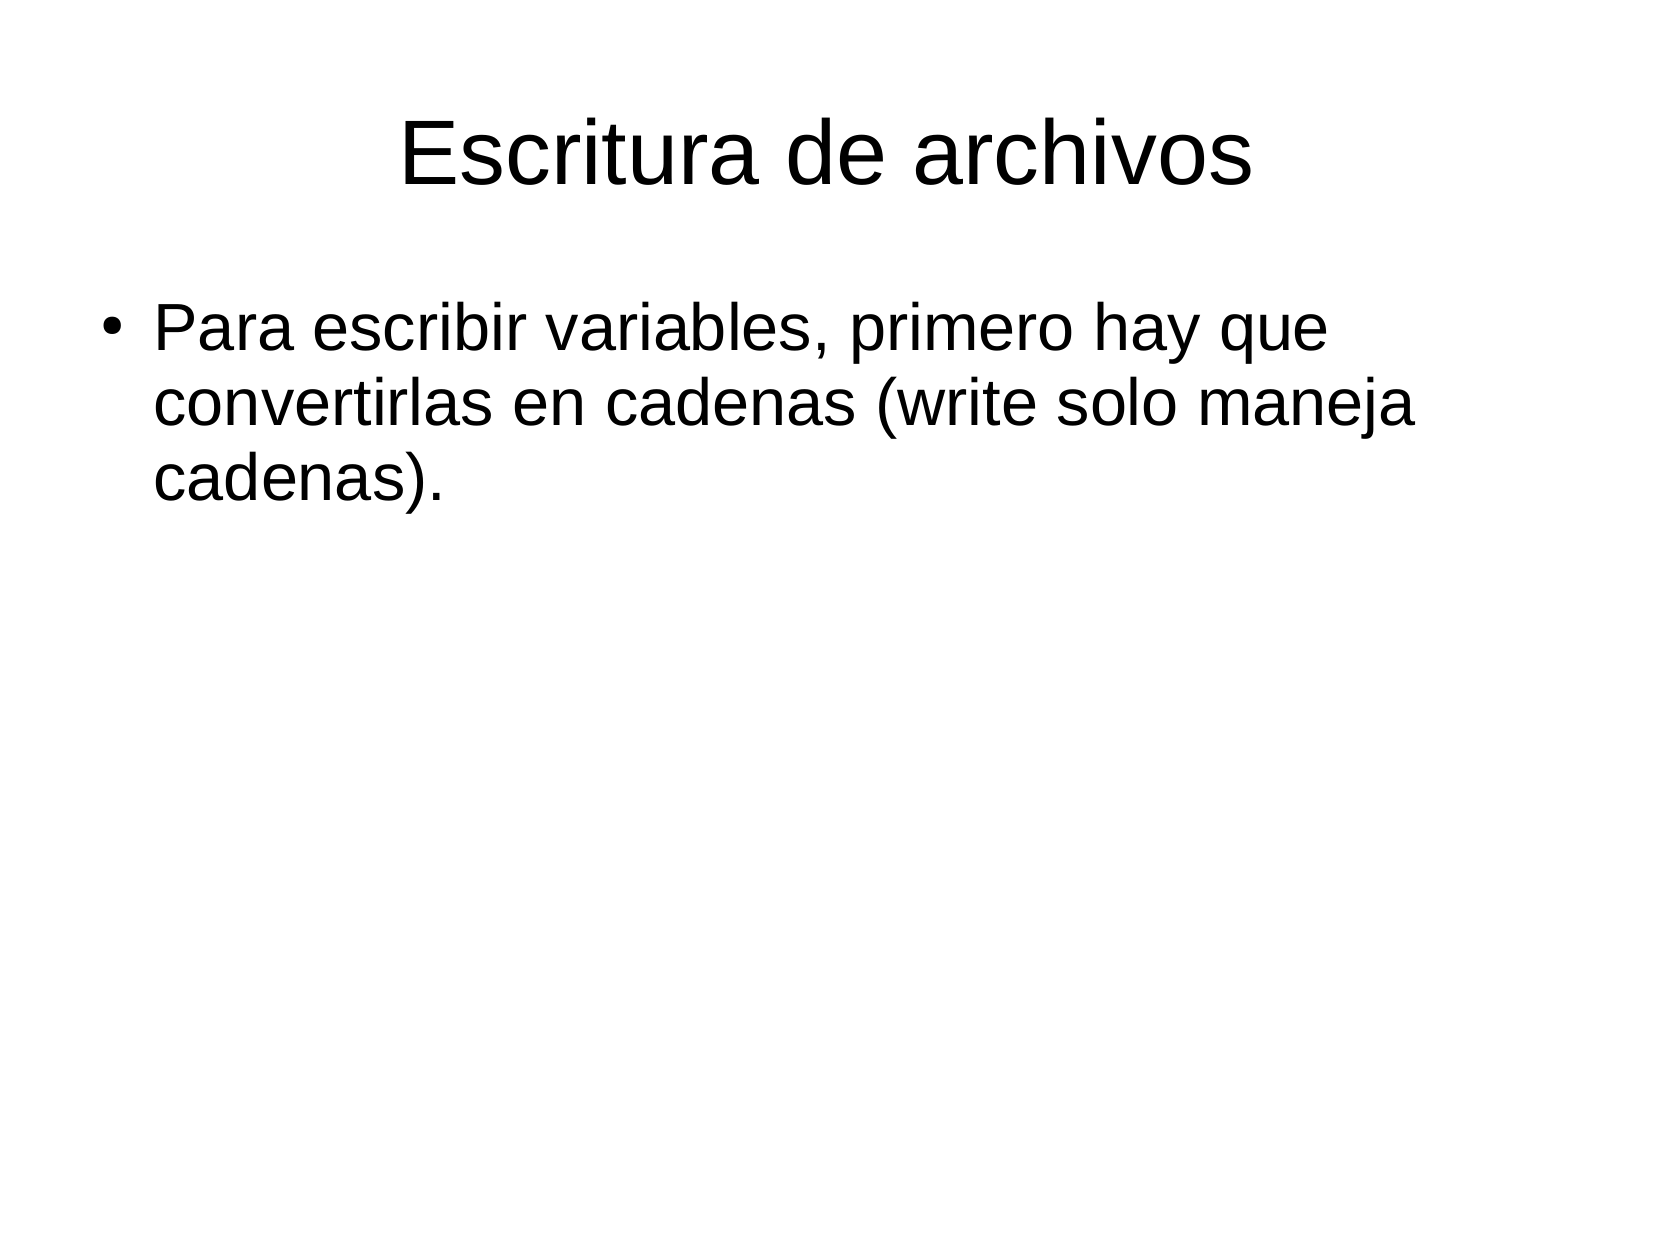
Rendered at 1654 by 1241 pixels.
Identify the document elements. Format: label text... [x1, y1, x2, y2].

list Para escribir variables, primero hay que convertirlas en cadenas (write solo maneja cadenas). [82, 290, 1571, 1010]
title Escritura de archivos [82, 49, 1571, 257]
